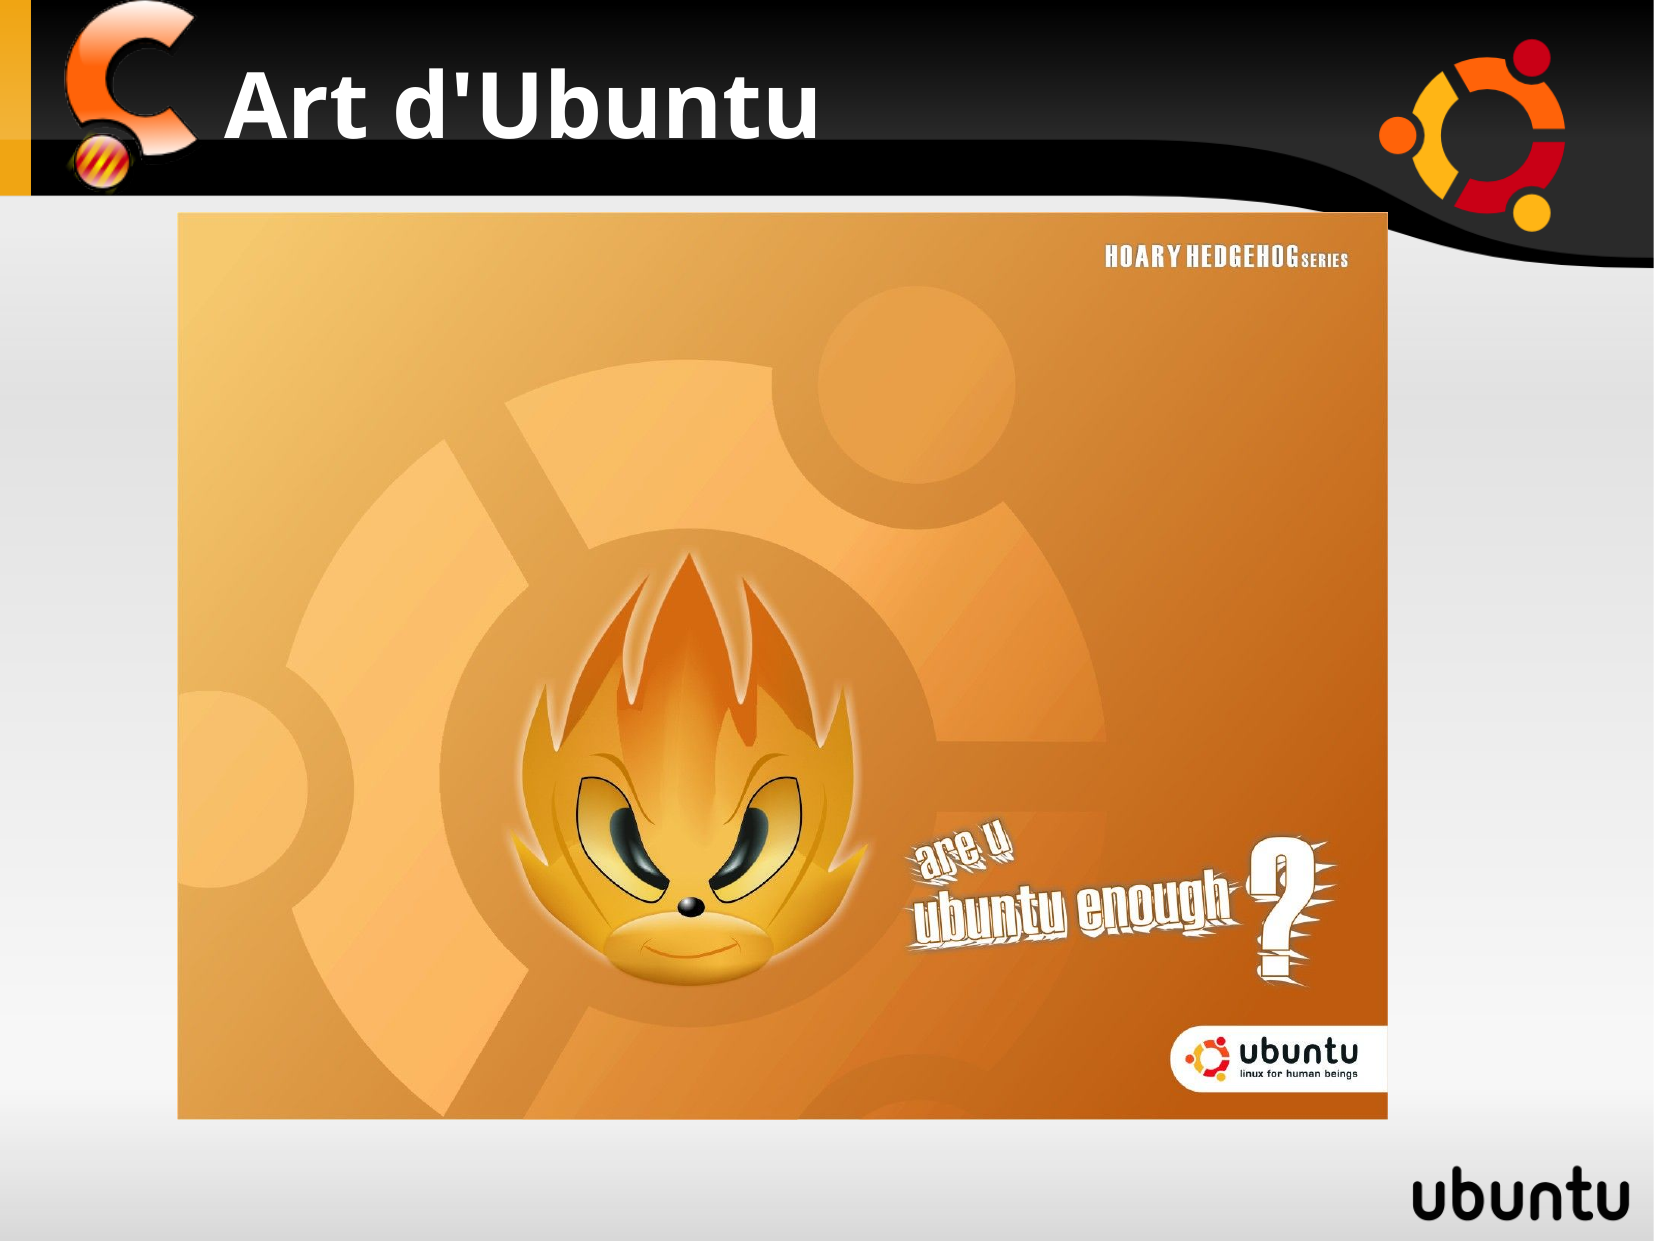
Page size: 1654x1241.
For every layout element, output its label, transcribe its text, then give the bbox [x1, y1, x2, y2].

picture [0, 0, 1654, 1241]
title Art d'Ubuntu [76, 0, 1565, 208]
